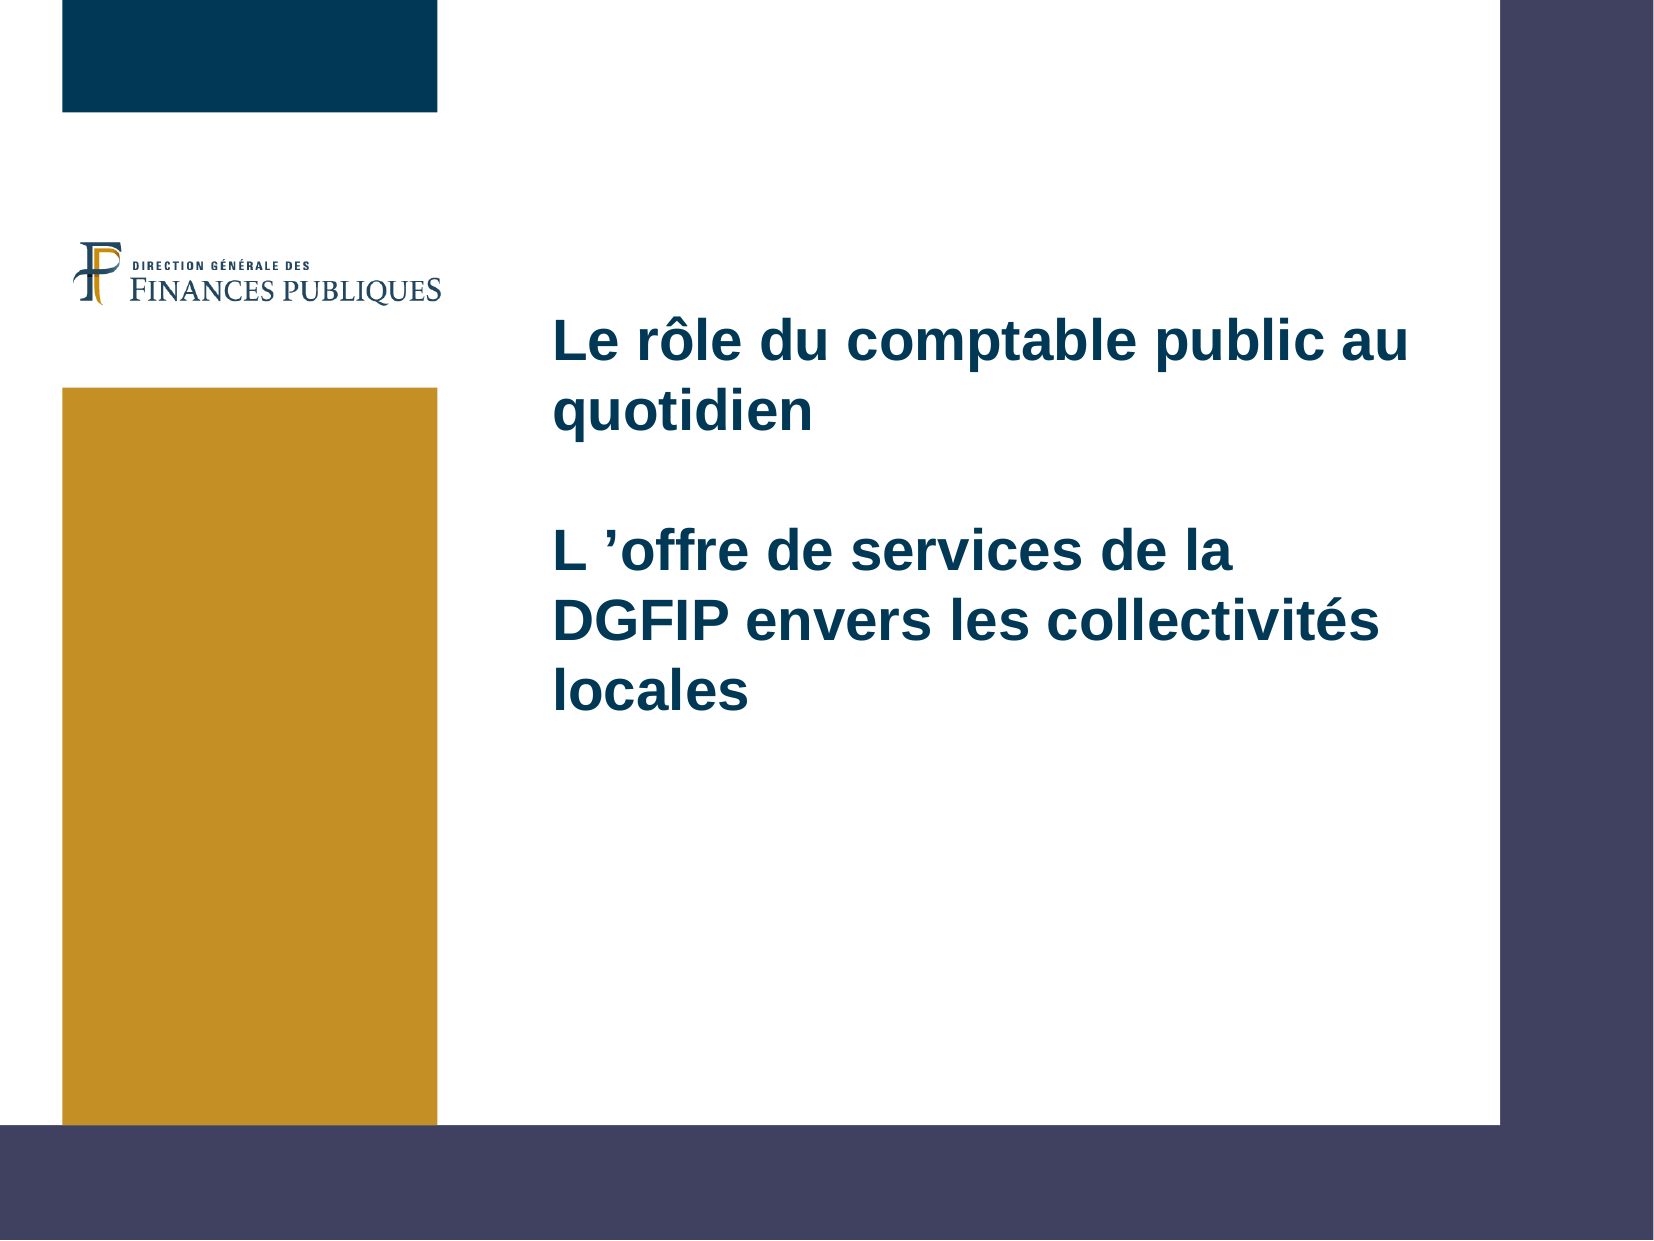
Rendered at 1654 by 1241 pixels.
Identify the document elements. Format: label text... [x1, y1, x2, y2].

title Le rôle du comptable public au quotidien L ’offre de services de la DGFIP envers les collectivités locales [537, 294, 1438, 870]
picture [50, 219, 463, 328]
